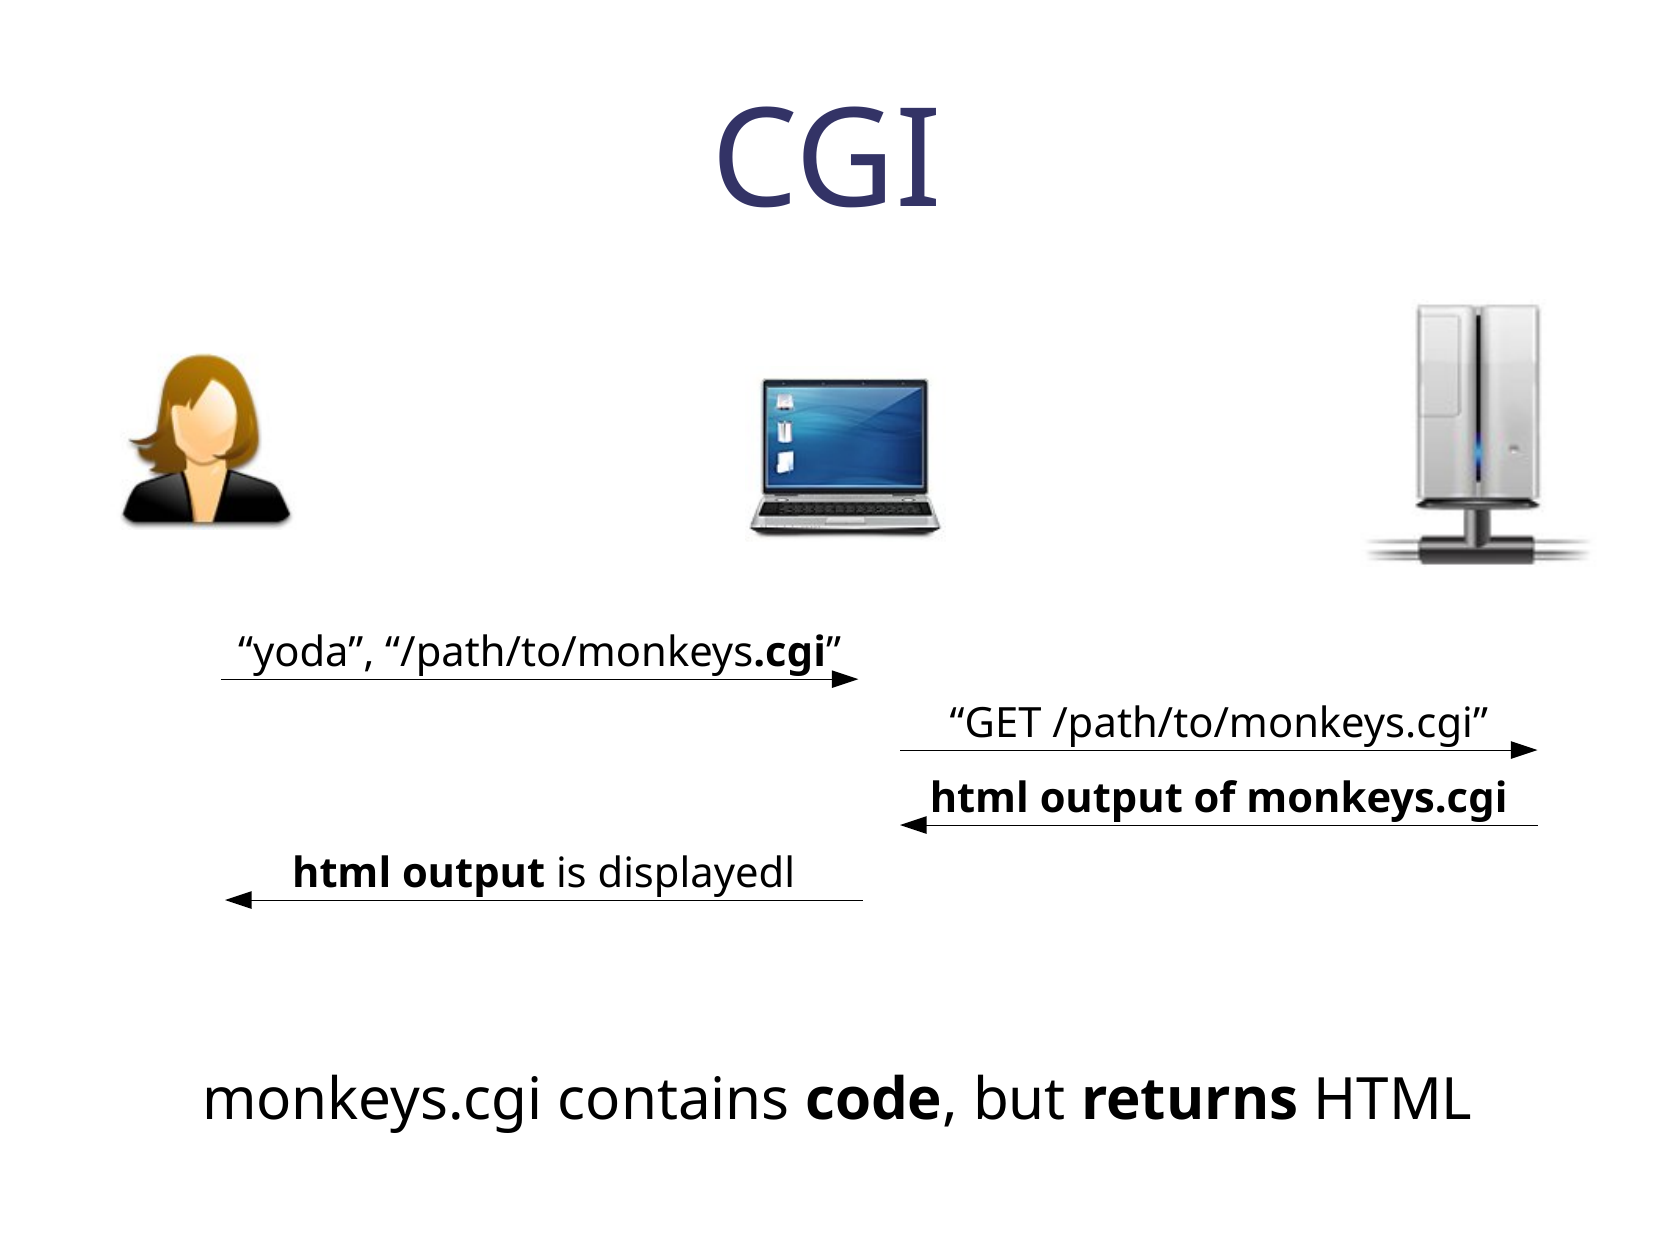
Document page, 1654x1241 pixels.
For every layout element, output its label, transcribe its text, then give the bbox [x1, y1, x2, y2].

picture [108, 329, 309, 530]
text_box monkeys.cgi contains code, but returns HTML [187, 1050, 1602, 1136]
title CGI [82, 56, 1571, 250]
picture [1345, 299, 1613, 567]
picture [745, 366, 946, 567]
